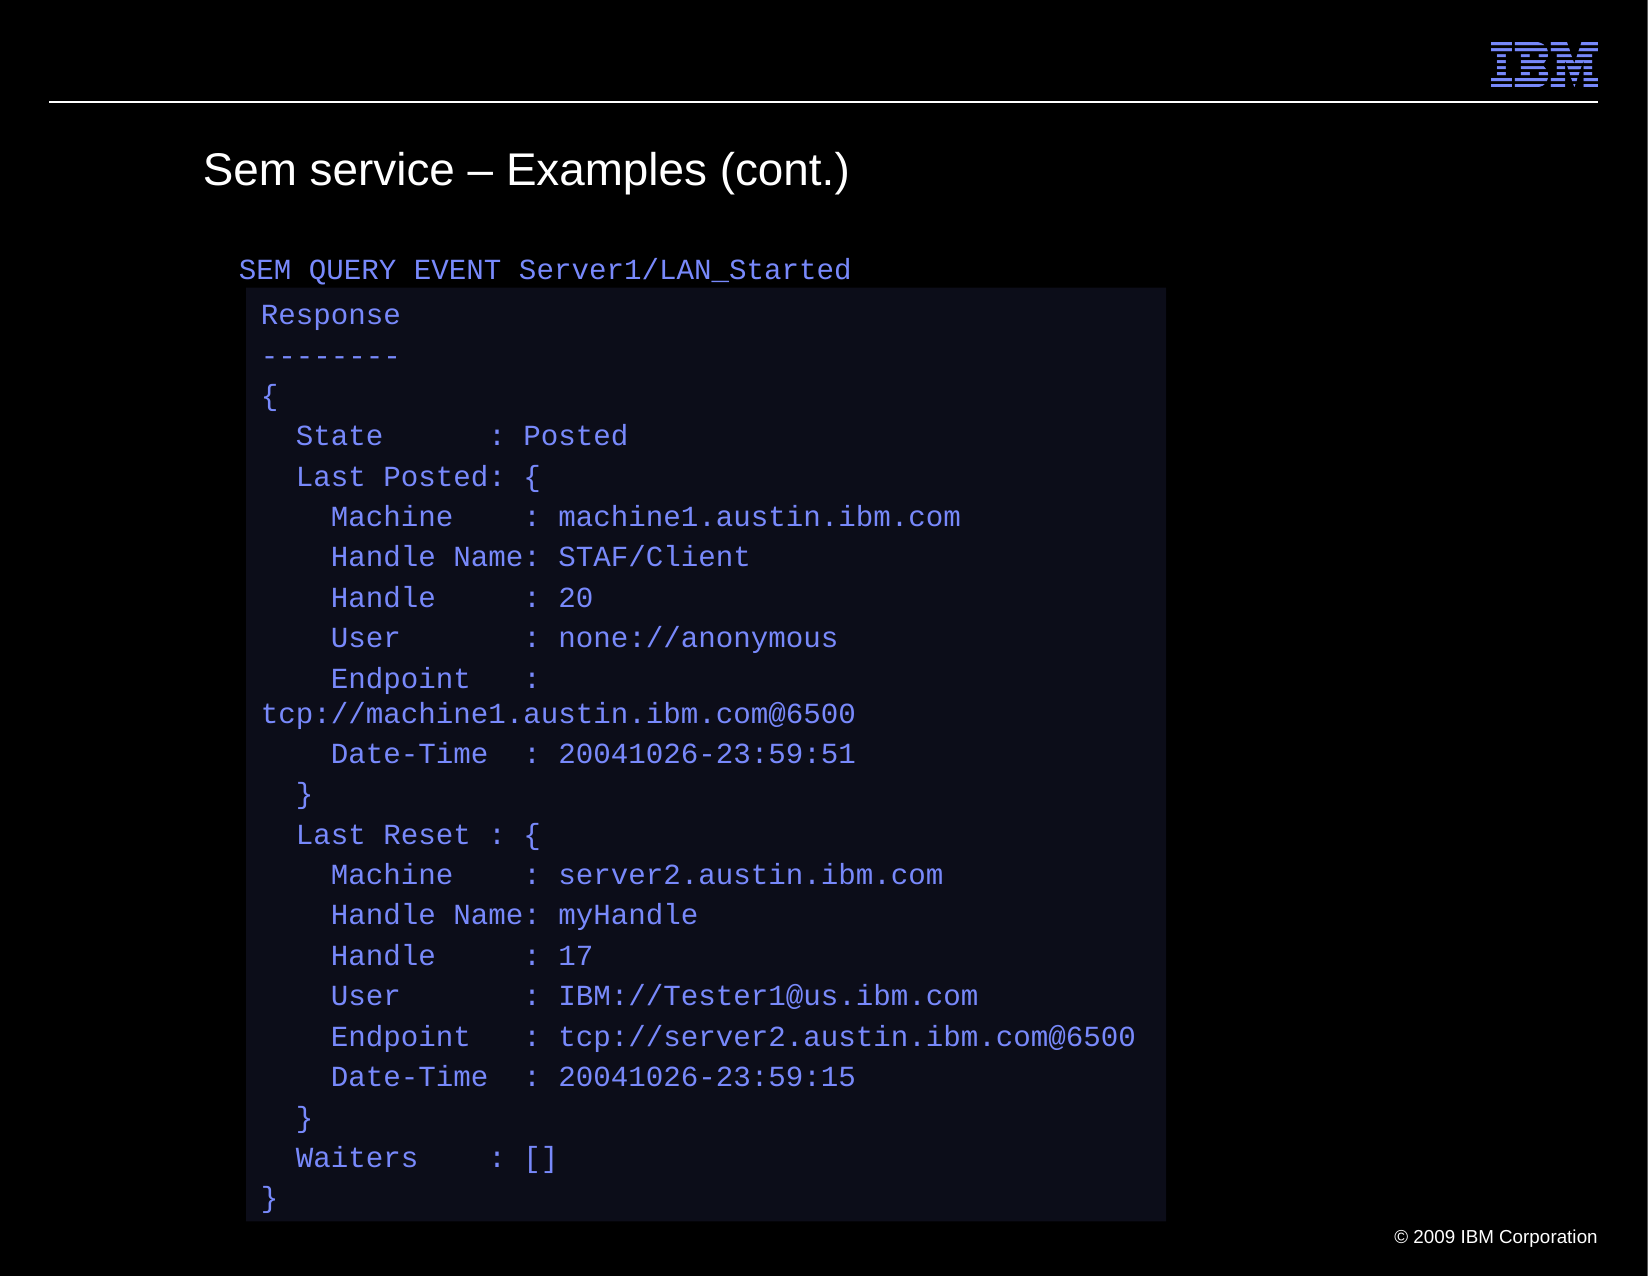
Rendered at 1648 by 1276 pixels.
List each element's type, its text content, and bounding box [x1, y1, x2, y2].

title Sem service – Examples (cont.) [186, 137, 1648, 231]
text_box Response -------- { State : Posted Last Posted: { Machine : machine1.austin.ibm.com Handle Name: STAF/Client Handle : 20 User : none://anonymous Endpoint : tcp://machine1.austin.ibm.com@6500 Date-Time : 20041026-23:59:51 } Last Reset : { Machine : server2.austin.ibm.com Handle Name: myHandle Handle : 17 User : IBM://Tester1@us.ibm.com Endpoint : tcp://server2.austin.ibm.com@6500 Date-Time : 20041026-23:59:15 } Waiters : [] } [246, 287, 1167, 1222]
text_box SEM QUERY EVENT Server1/LAN_Started [239, 250, 1648, 286]
picture [1491, 42, 1598, 87]
